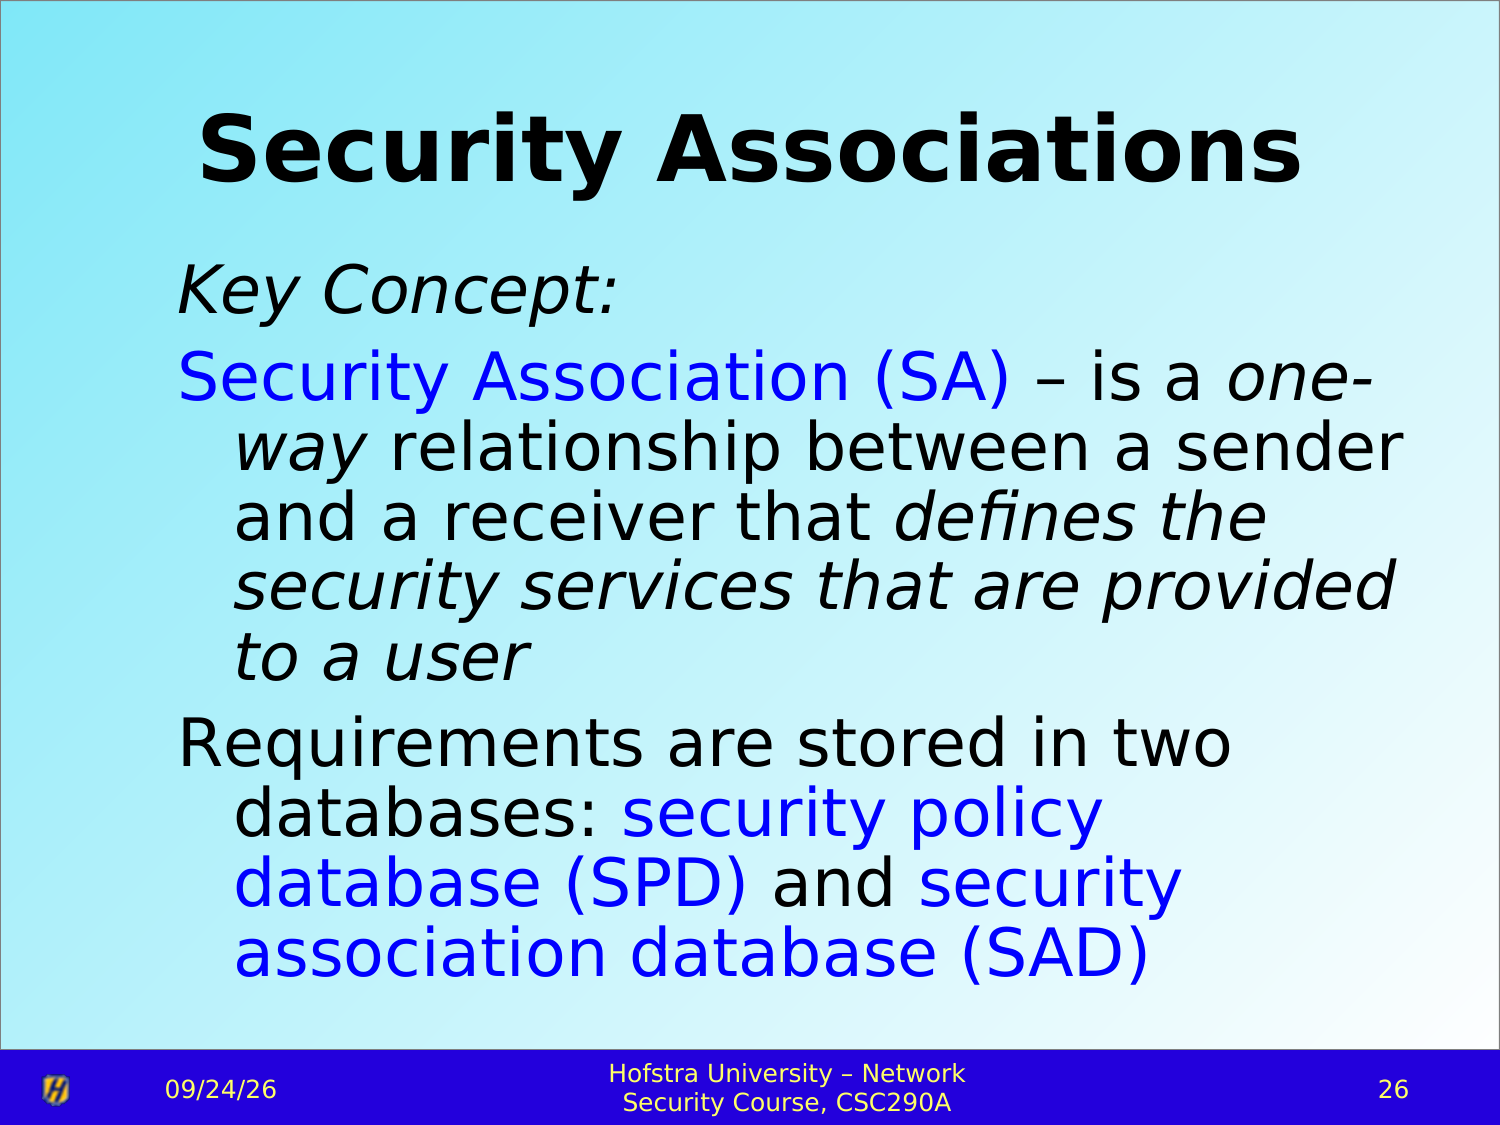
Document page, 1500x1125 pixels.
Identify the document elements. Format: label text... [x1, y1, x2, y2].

title Security Associations [112, 85, 1391, 212]
picture [37, 1072, 76, 1110]
list Key Concept: Security Association (SA) – is a one-way relationship between a sender and a receiver that defines the security services that are provided to a user Requirements are stored in two databases: security policy database (SPD) and security association database (SAD) [162, 249, 1438, 1007]
